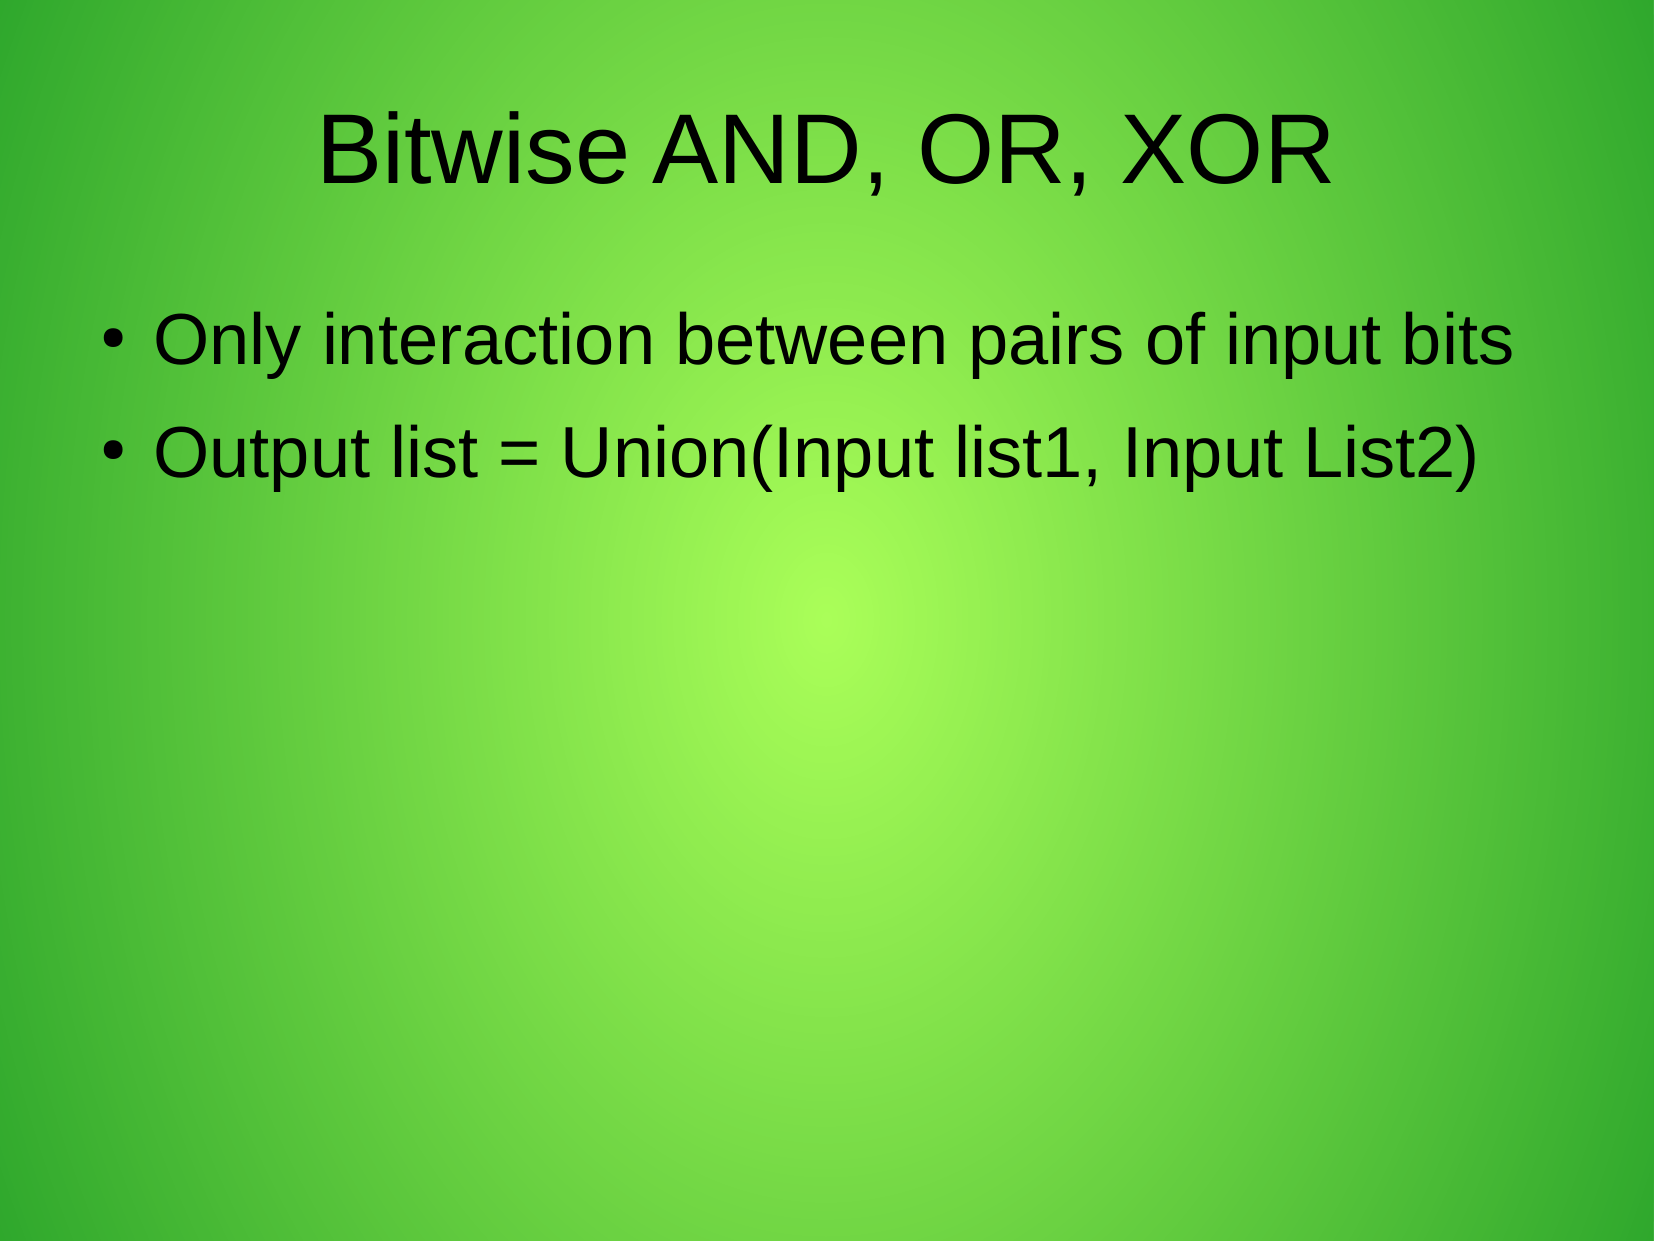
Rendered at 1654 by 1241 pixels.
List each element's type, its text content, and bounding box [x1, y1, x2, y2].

list Only interaction between pairs of input bits Output list = Union(Input list1, Input List2) [82, 299, 1571, 1019]
title Bitwise AND, OR, XOR [82, 47, 1571, 252]
